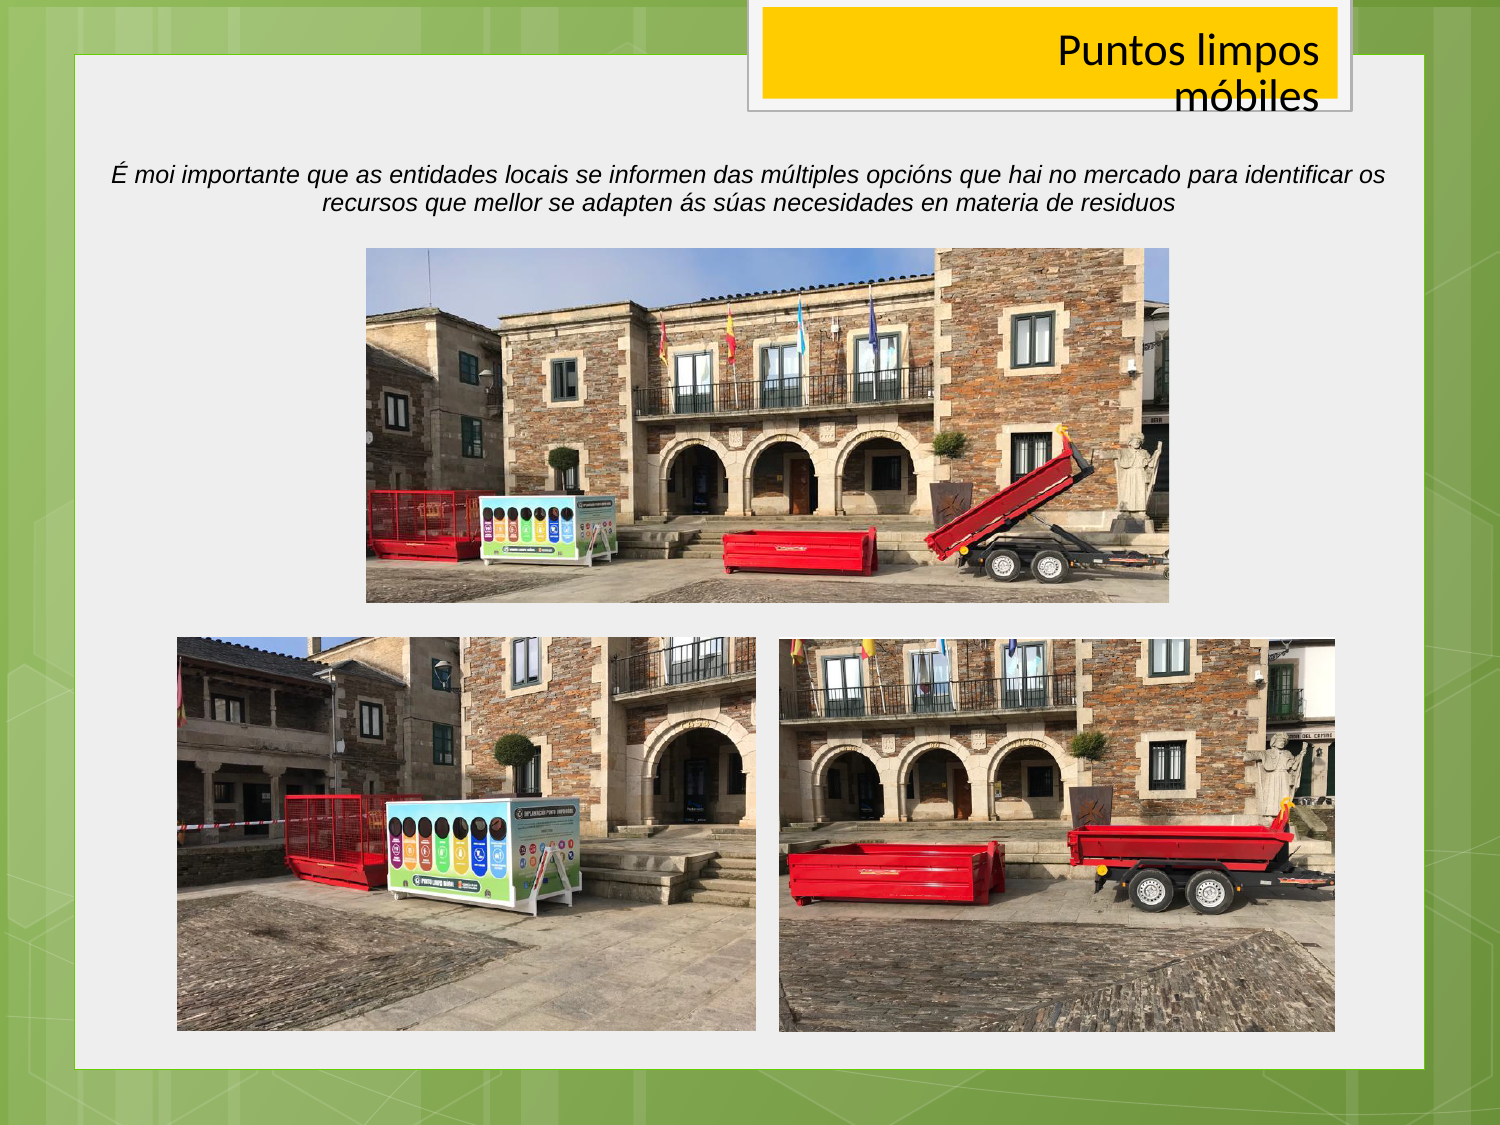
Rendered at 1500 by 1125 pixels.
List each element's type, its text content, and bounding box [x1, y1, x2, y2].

text_box É moi importante que as entidades locais se informen das múltiples opcións que hai no mercado para identificar os recursos que mellor se adapten ás súas necesidades en materia de residuos [94, 153, 1406, 378]
picture [177, 637, 756, 1032]
picture [779, 637, 1335, 1032]
text_box Puntos limpos móbiles [886, 23, 1335, 95]
picture [366, 248, 1170, 603]
